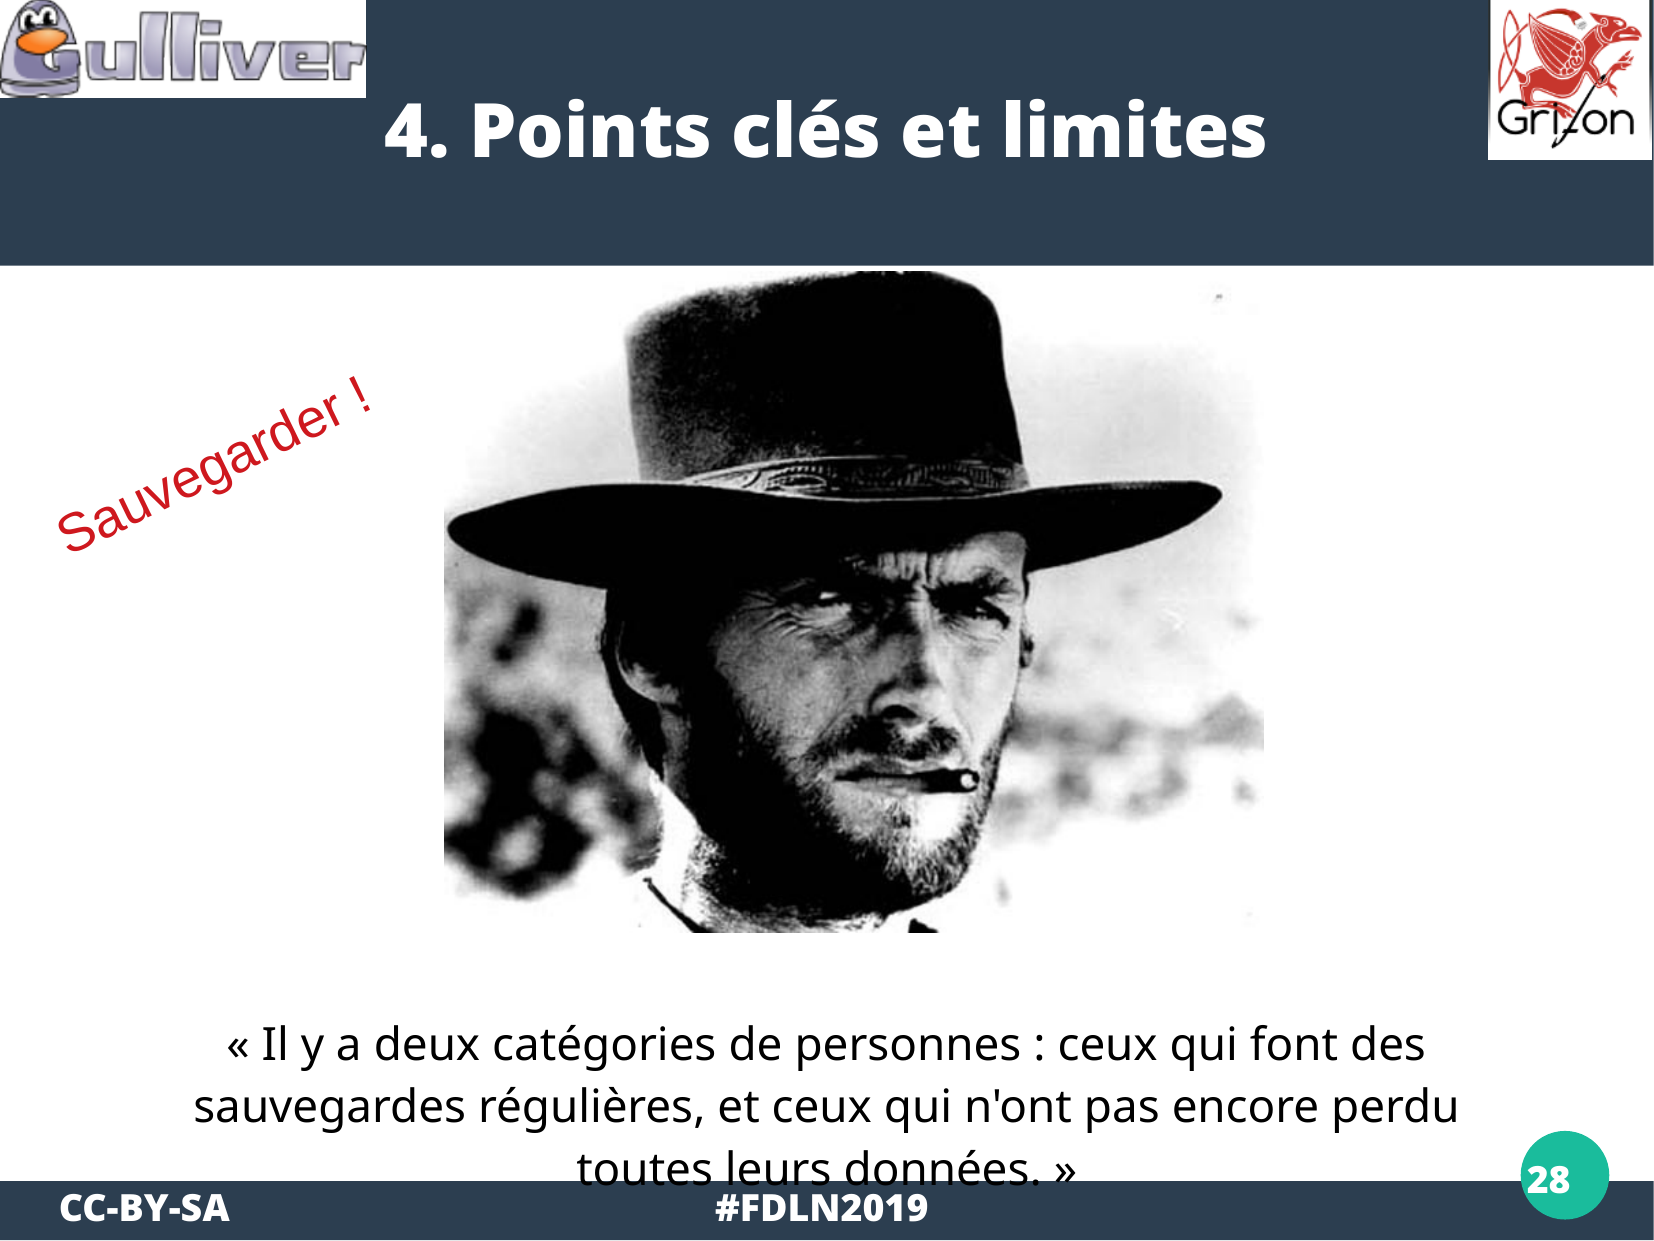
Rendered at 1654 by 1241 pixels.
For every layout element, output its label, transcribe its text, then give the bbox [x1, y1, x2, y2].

picture [444, 271, 1264, 933]
text_box « Il y a deux catégories de personnes : ceux qui font des sauvegardes régulières, et ceux qui n'ont pas encore perdu toutes leurs données. » [153, 1003, 1501, 1144]
title 4. Points clés et limites [59, 49, 1595, 207]
picture [1488, 0, 1652, 160]
text_box Sauvegarder ! [23, 347, 431, 638]
picture [0, 0, 367, 98]
